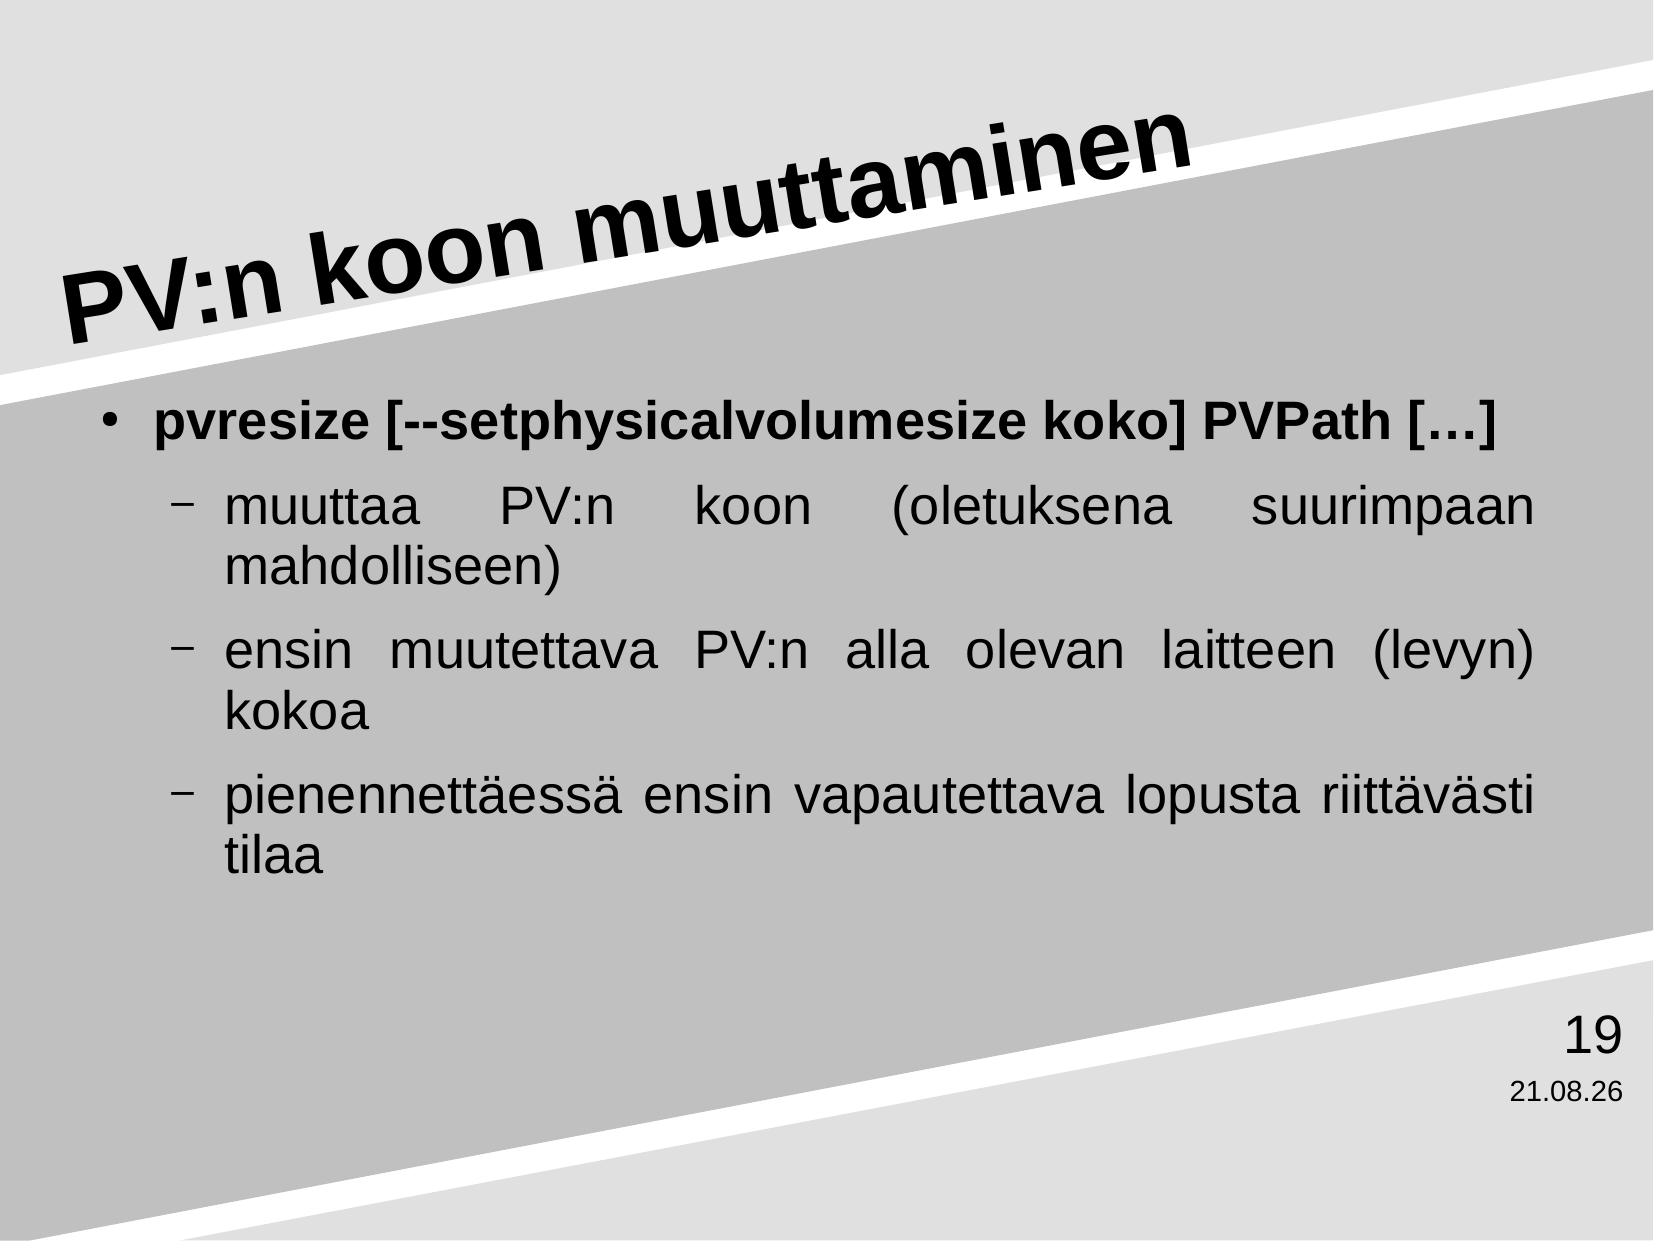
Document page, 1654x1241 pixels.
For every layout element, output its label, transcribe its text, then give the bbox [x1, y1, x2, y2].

list pvresize [--setphysicalvolumesize koko] PVPath […] muuttaa PV:n koon (oletuksena suurimpaan mahdolliseen) ensin muutettava PV:n alla olevan laitteen (levyn) kokoa pienennettäessä ensin vapautettava lopusta riittävästi tilaa [82, 390, 1538, 1111]
title PV:n koon muuttaminen [45, 0, 1567, 421]
